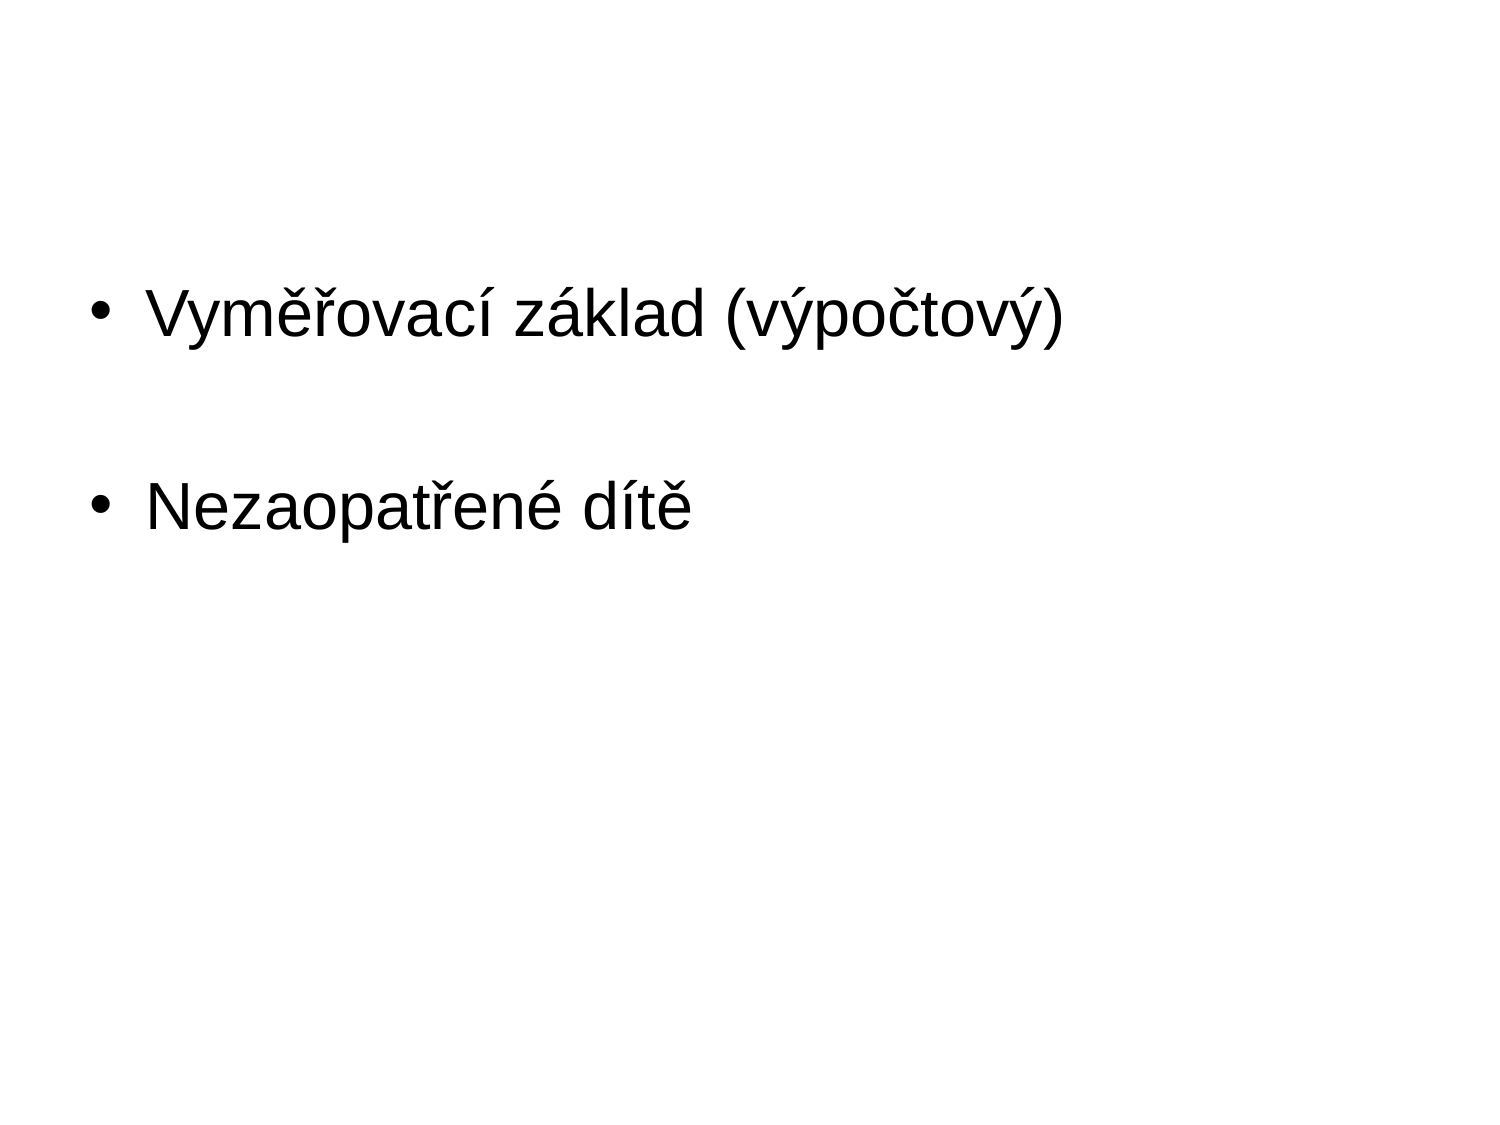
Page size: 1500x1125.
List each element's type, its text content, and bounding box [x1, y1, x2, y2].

text_box Vyměřovací základ (výpočtový)‏ Nezaopatřené dítě [74, 262, 1425, 1005]
